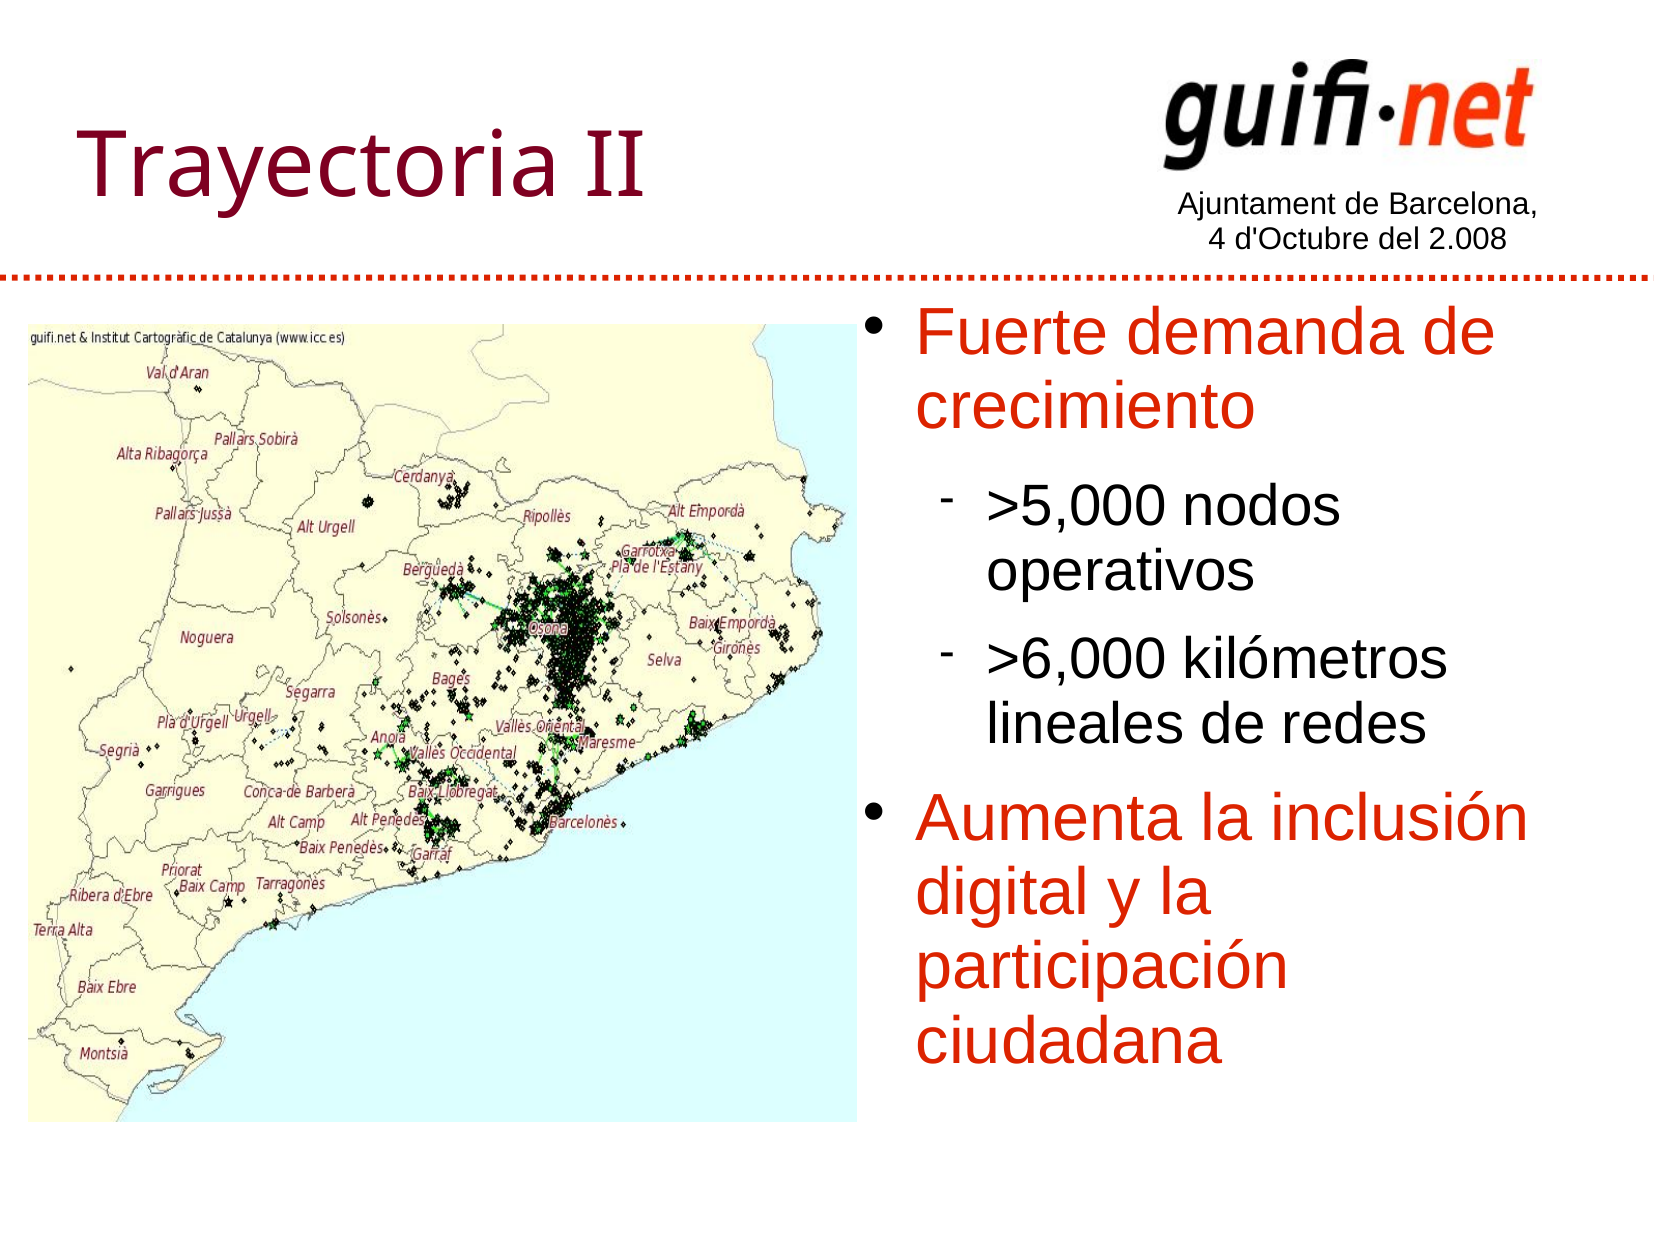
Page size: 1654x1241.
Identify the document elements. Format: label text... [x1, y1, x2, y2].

picture [1157, 59, 1542, 172]
picture [28, 324, 857, 1122]
list Fuerte demanda de crecimiento >5,000 nodos operativos >6,000 kilómetros lineales de redes Aumenta la inclusión digital y la participación ciudadana [845, 290, 1572, 1109]
title Trayectoria II [76, 59, 1093, 267]
